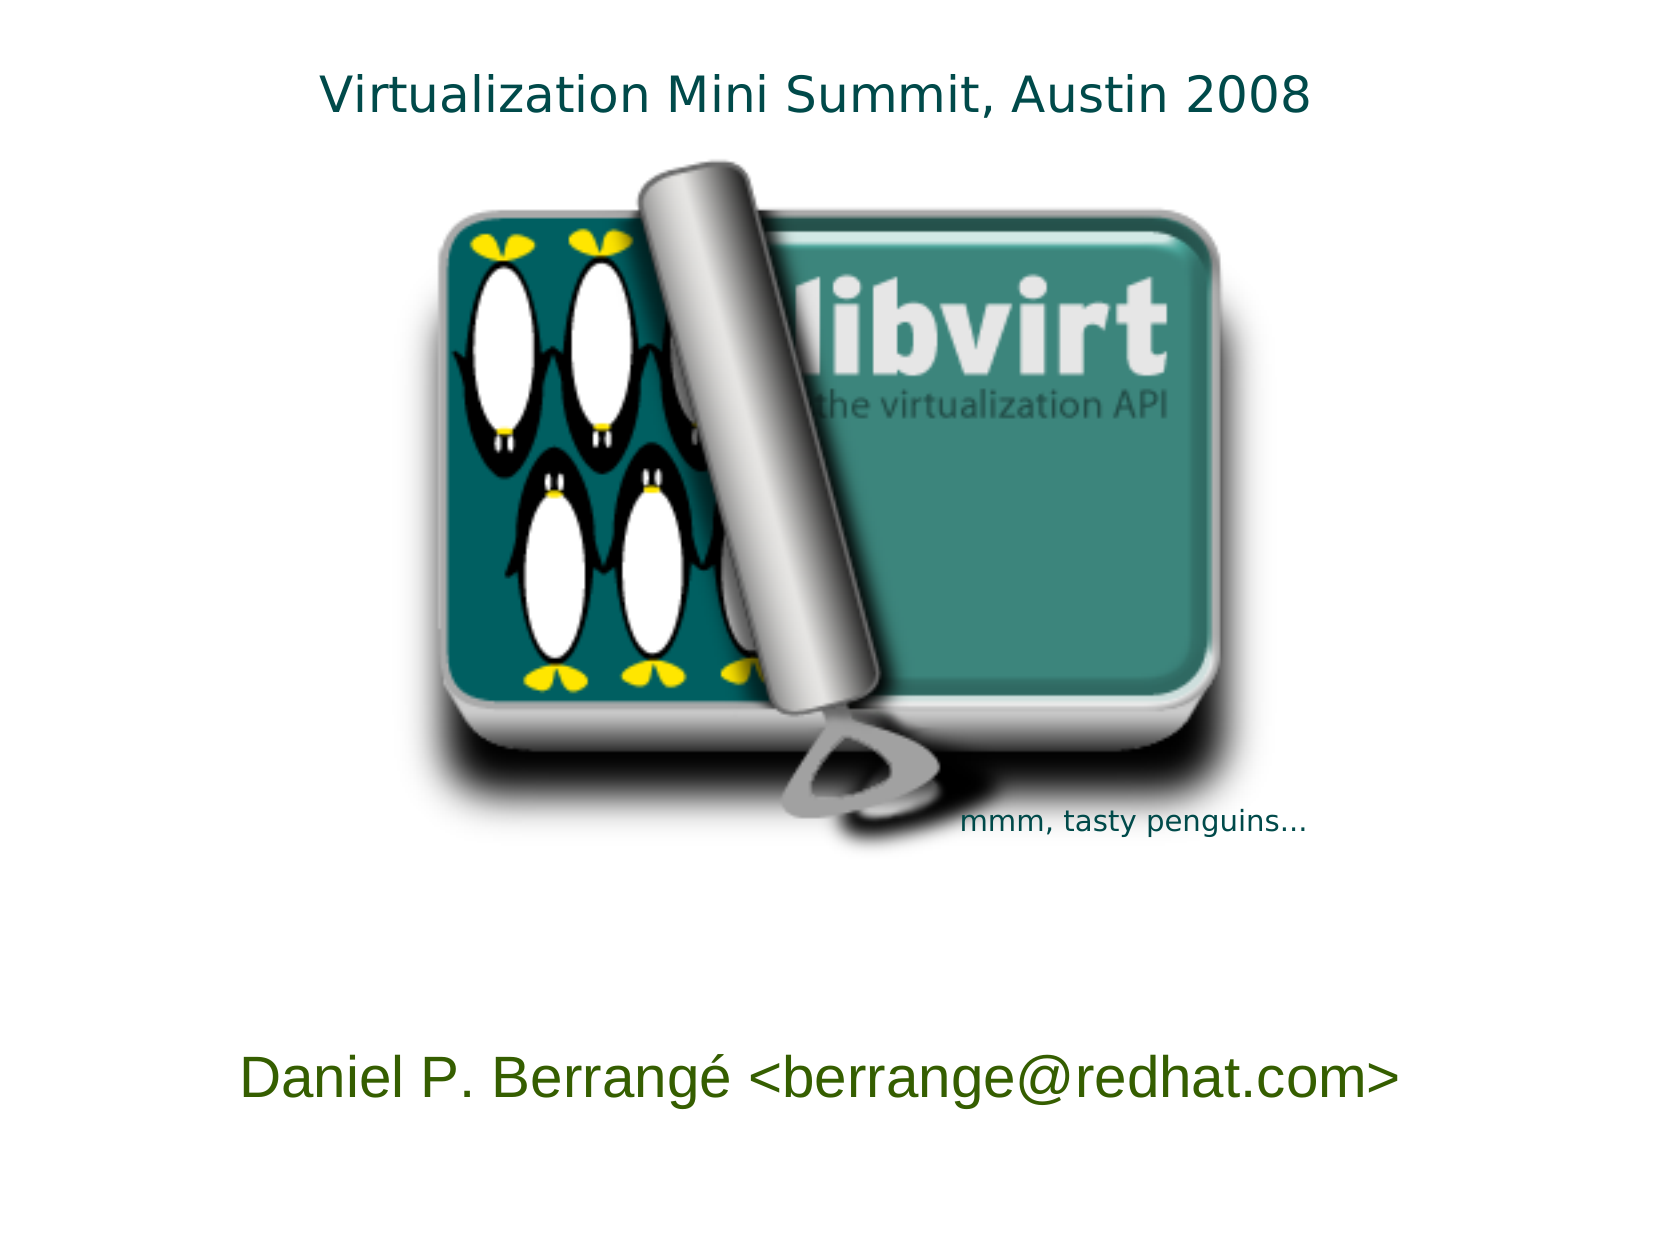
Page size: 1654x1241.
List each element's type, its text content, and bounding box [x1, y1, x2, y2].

text_box Virtualization Mini Summit, Austin 2008 [305, 59, 1329, 133]
text_box mmm, tasty penguins... [944, 797, 1326, 857]
picture [383, 147, 1301, 883]
title Daniel P. Berrangé <berrange@redhat.com> [76, 974, 1565, 1182]
